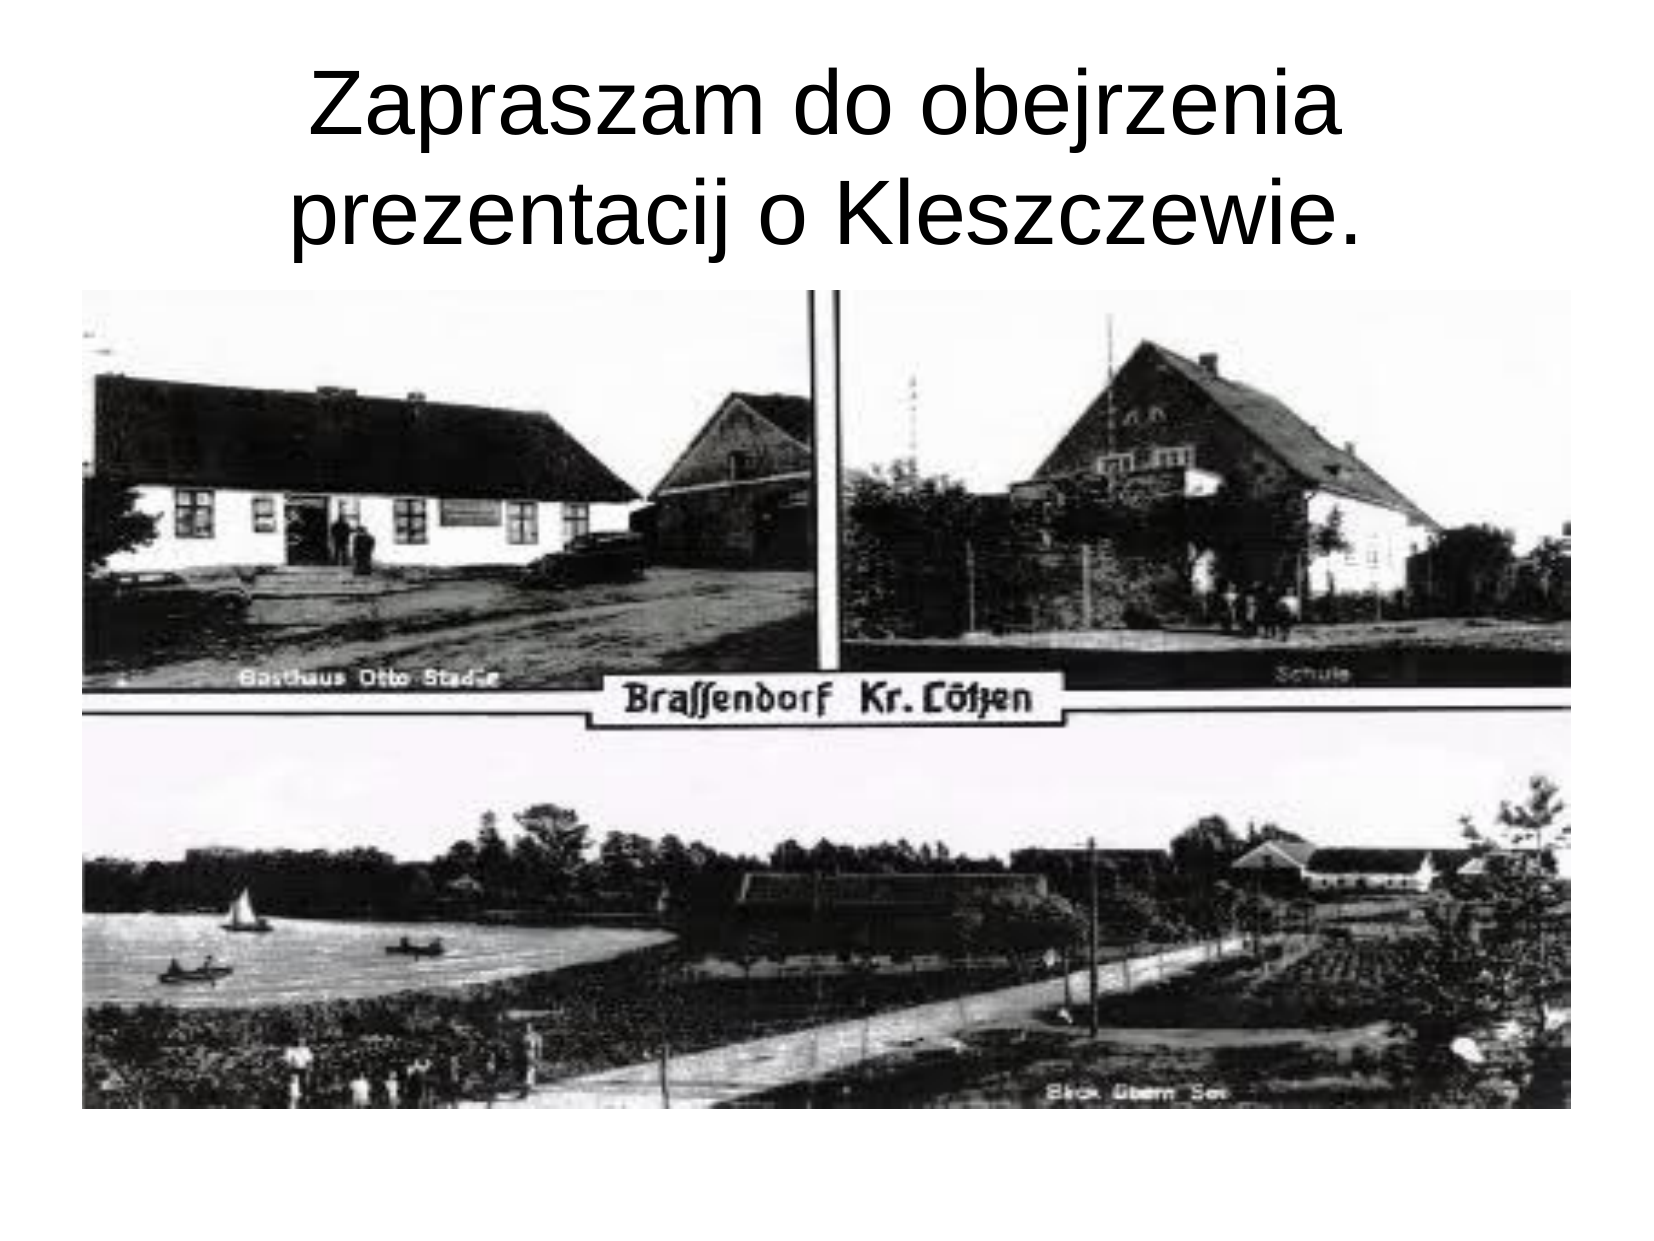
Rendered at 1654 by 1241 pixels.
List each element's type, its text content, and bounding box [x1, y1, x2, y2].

title Zapraszam do obejrzenia prezentacij o Kleszczewie. [82, 49, 1571, 257]
picture [82, 290, 1571, 1109]
